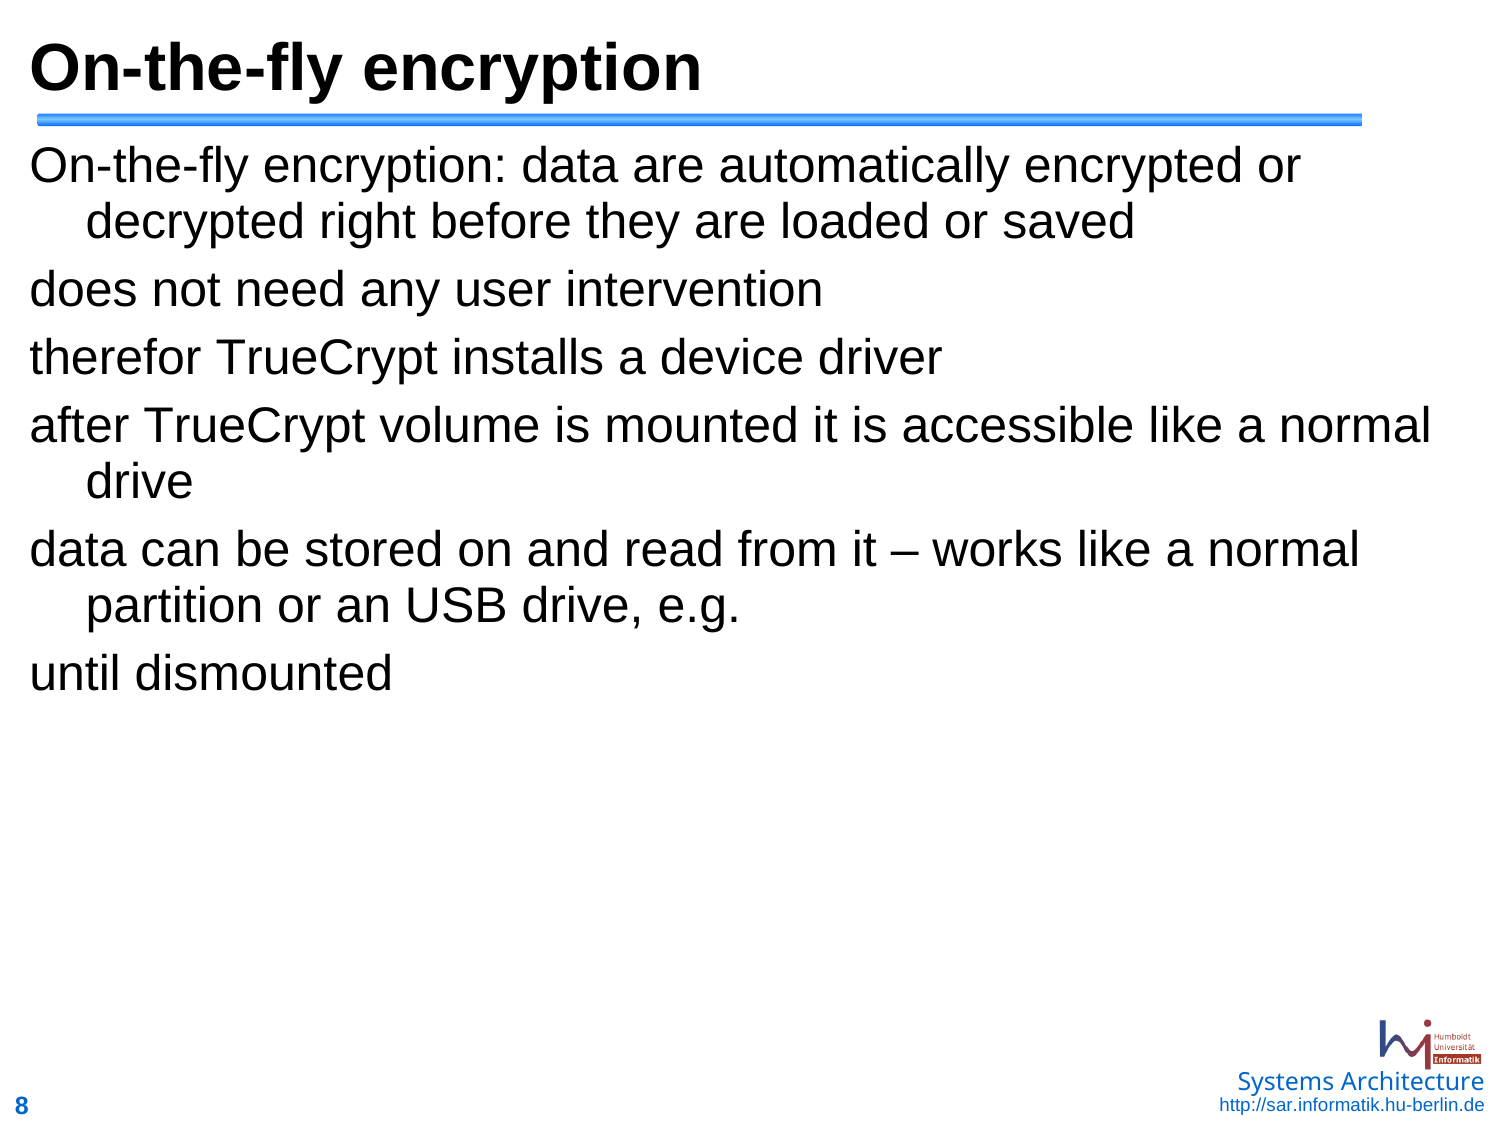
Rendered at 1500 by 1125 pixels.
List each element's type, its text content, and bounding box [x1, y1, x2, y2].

picture [1376, 1044, 1483, 1071]
list On-the-fly encryption: data are automatically encrypted or decrypted right before they are loaded or saved does not need any user intervention therefor TrueCrypt installs a device driver after TrueCrypt volume is mounted it is accessible like a normal drive data can be stored on and read from it – works like a normal partition or an USB drive, e.g. until dismounted [29, 137, 1500, 1044]
title On-the-fly encryption [29, 26, 1500, 108]
